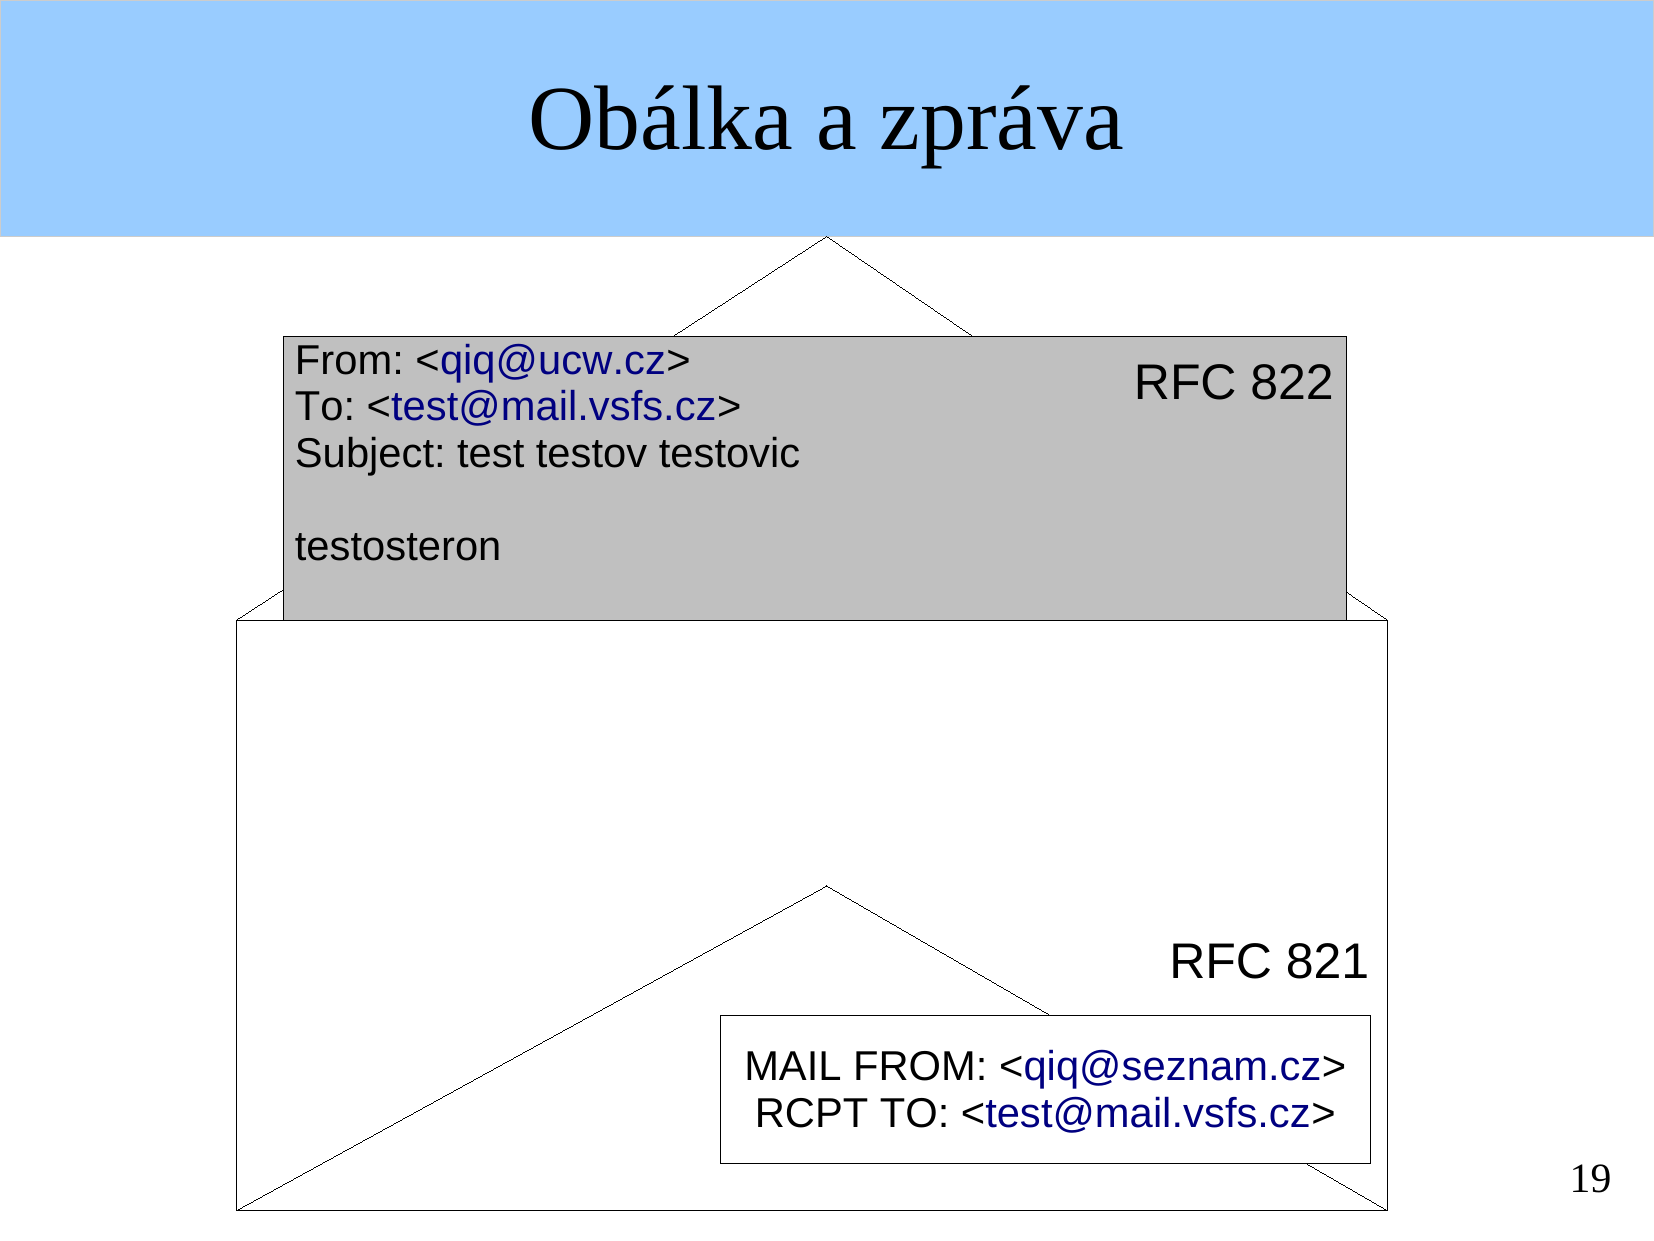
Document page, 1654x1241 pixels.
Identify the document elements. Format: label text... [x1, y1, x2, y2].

text_box RFC 822 [1133, 354, 1334, 417]
text_box MAIL FROM: <qiq@seznam.cz> RCPT TO: <test@mail.vsfs.cz> [720, 1015, 1371, 1164]
text_box From: <qiq@ucw.cz> To: <test@mail.vsfs.cz> Subject: test testov testovic testosteron [283, 336, 1347, 620]
text_box [236, 620, 1388, 1211]
text_box RFC 821 [1169, 933, 1370, 996]
title Obálka a zpráva [0, 0, 1654, 237]
